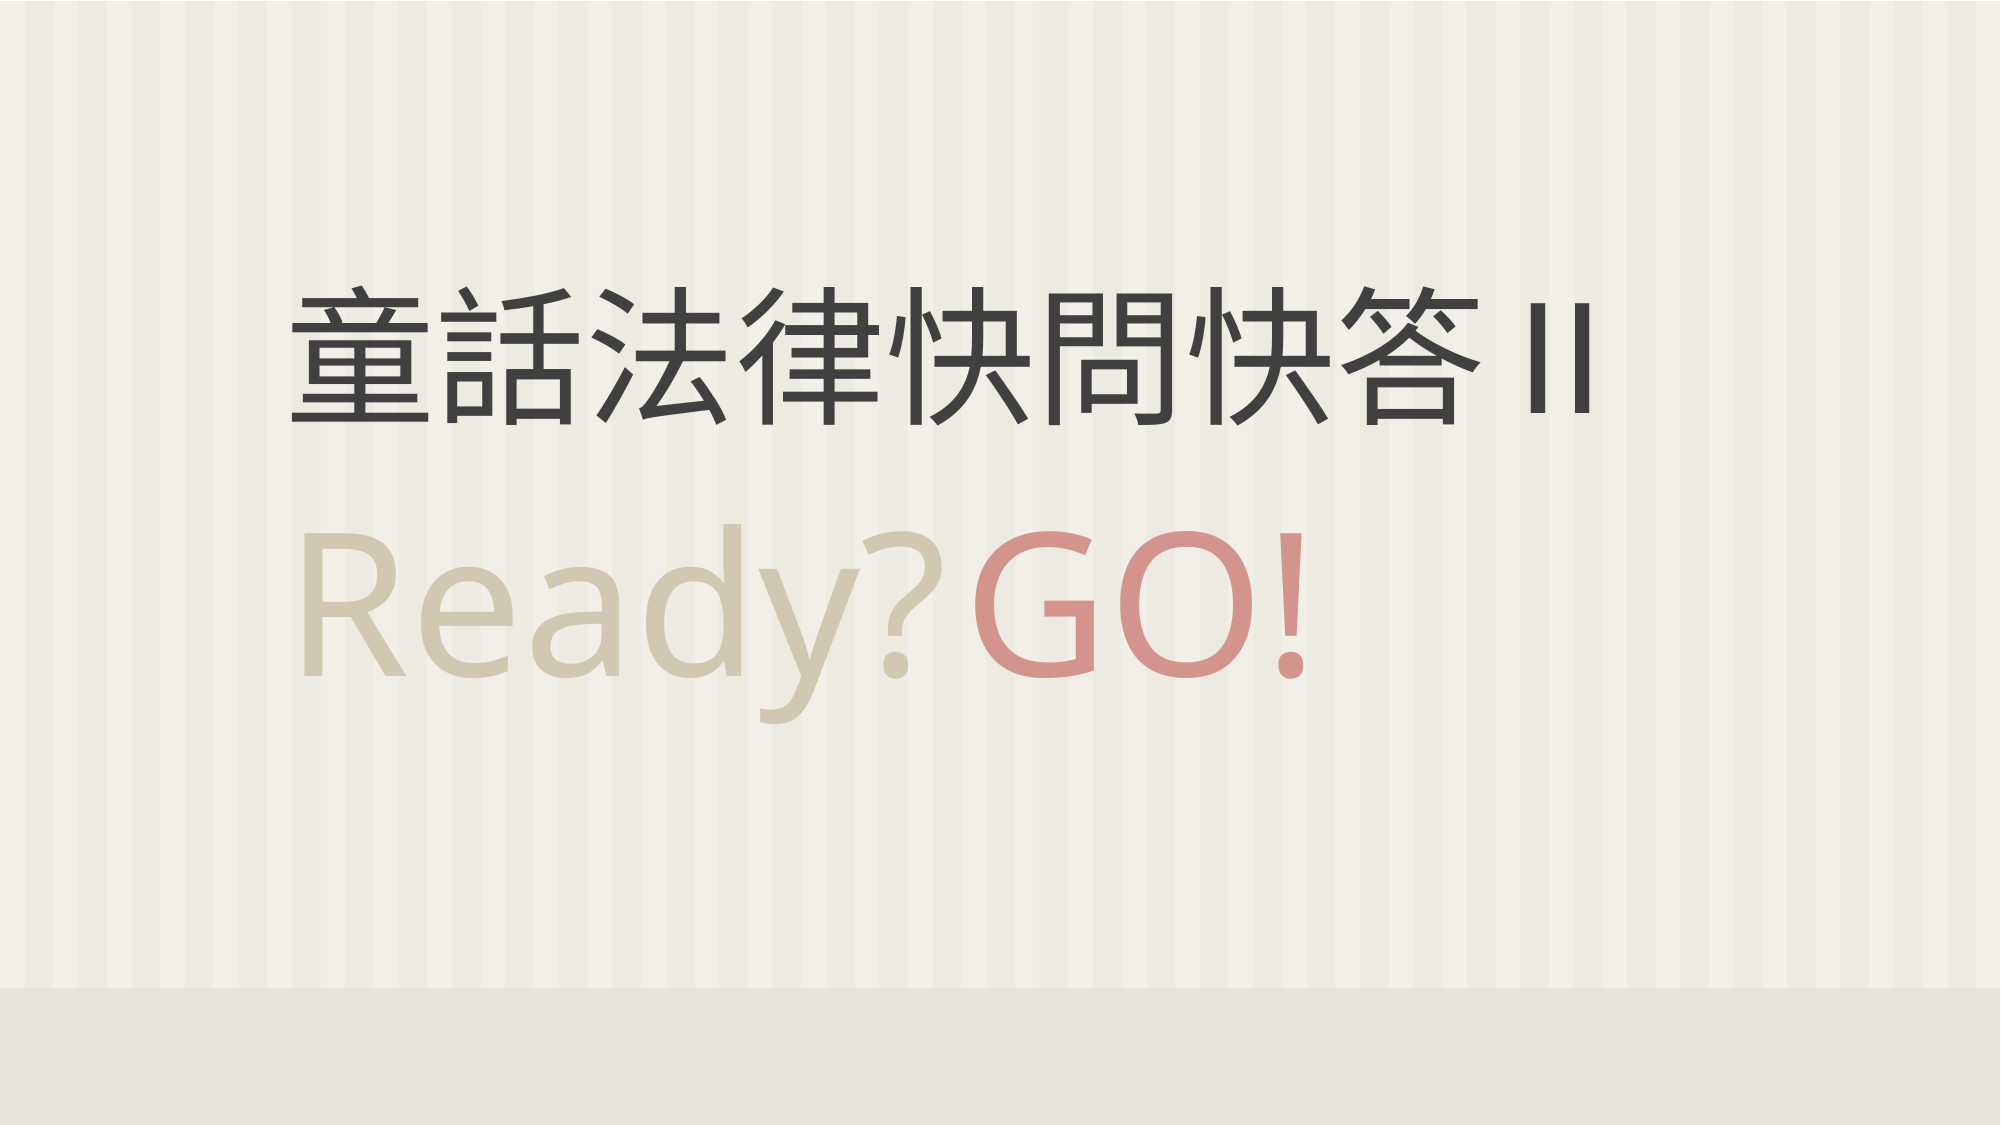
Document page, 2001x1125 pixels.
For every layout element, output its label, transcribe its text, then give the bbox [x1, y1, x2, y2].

text_box 童話法律快問快答Ⅱ [270, 254, 1842, 452]
text_box GO! [948, 467, 1663, 726]
text_box Ready? [270, 467, 948, 726]
